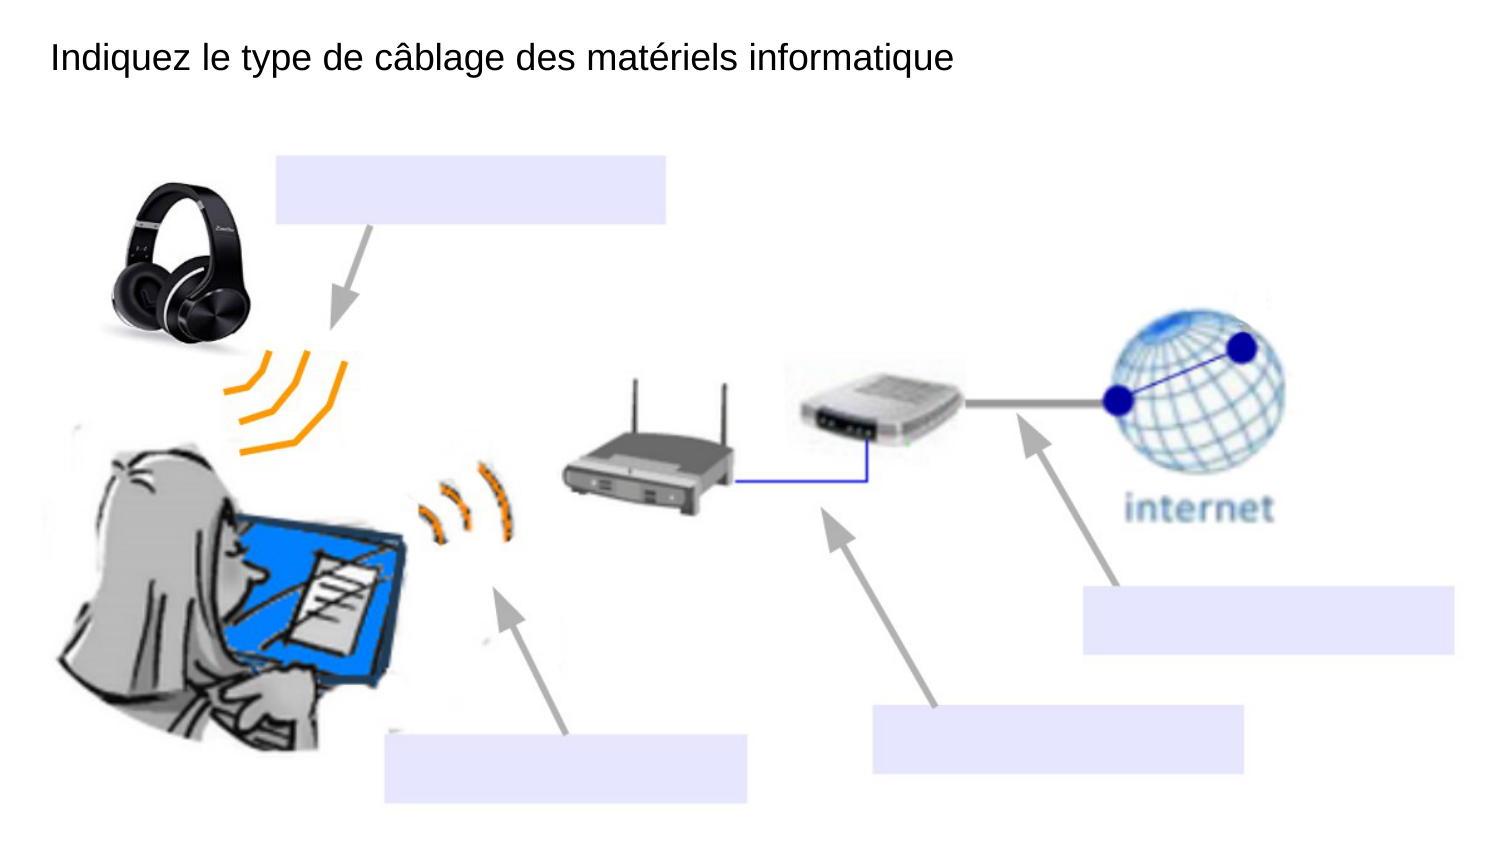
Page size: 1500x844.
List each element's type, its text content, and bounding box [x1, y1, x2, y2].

picture [0, 70, 1500, 818]
text_box Indiquez le type de câblage des matériels informatique [35, 25, 922, 83]
